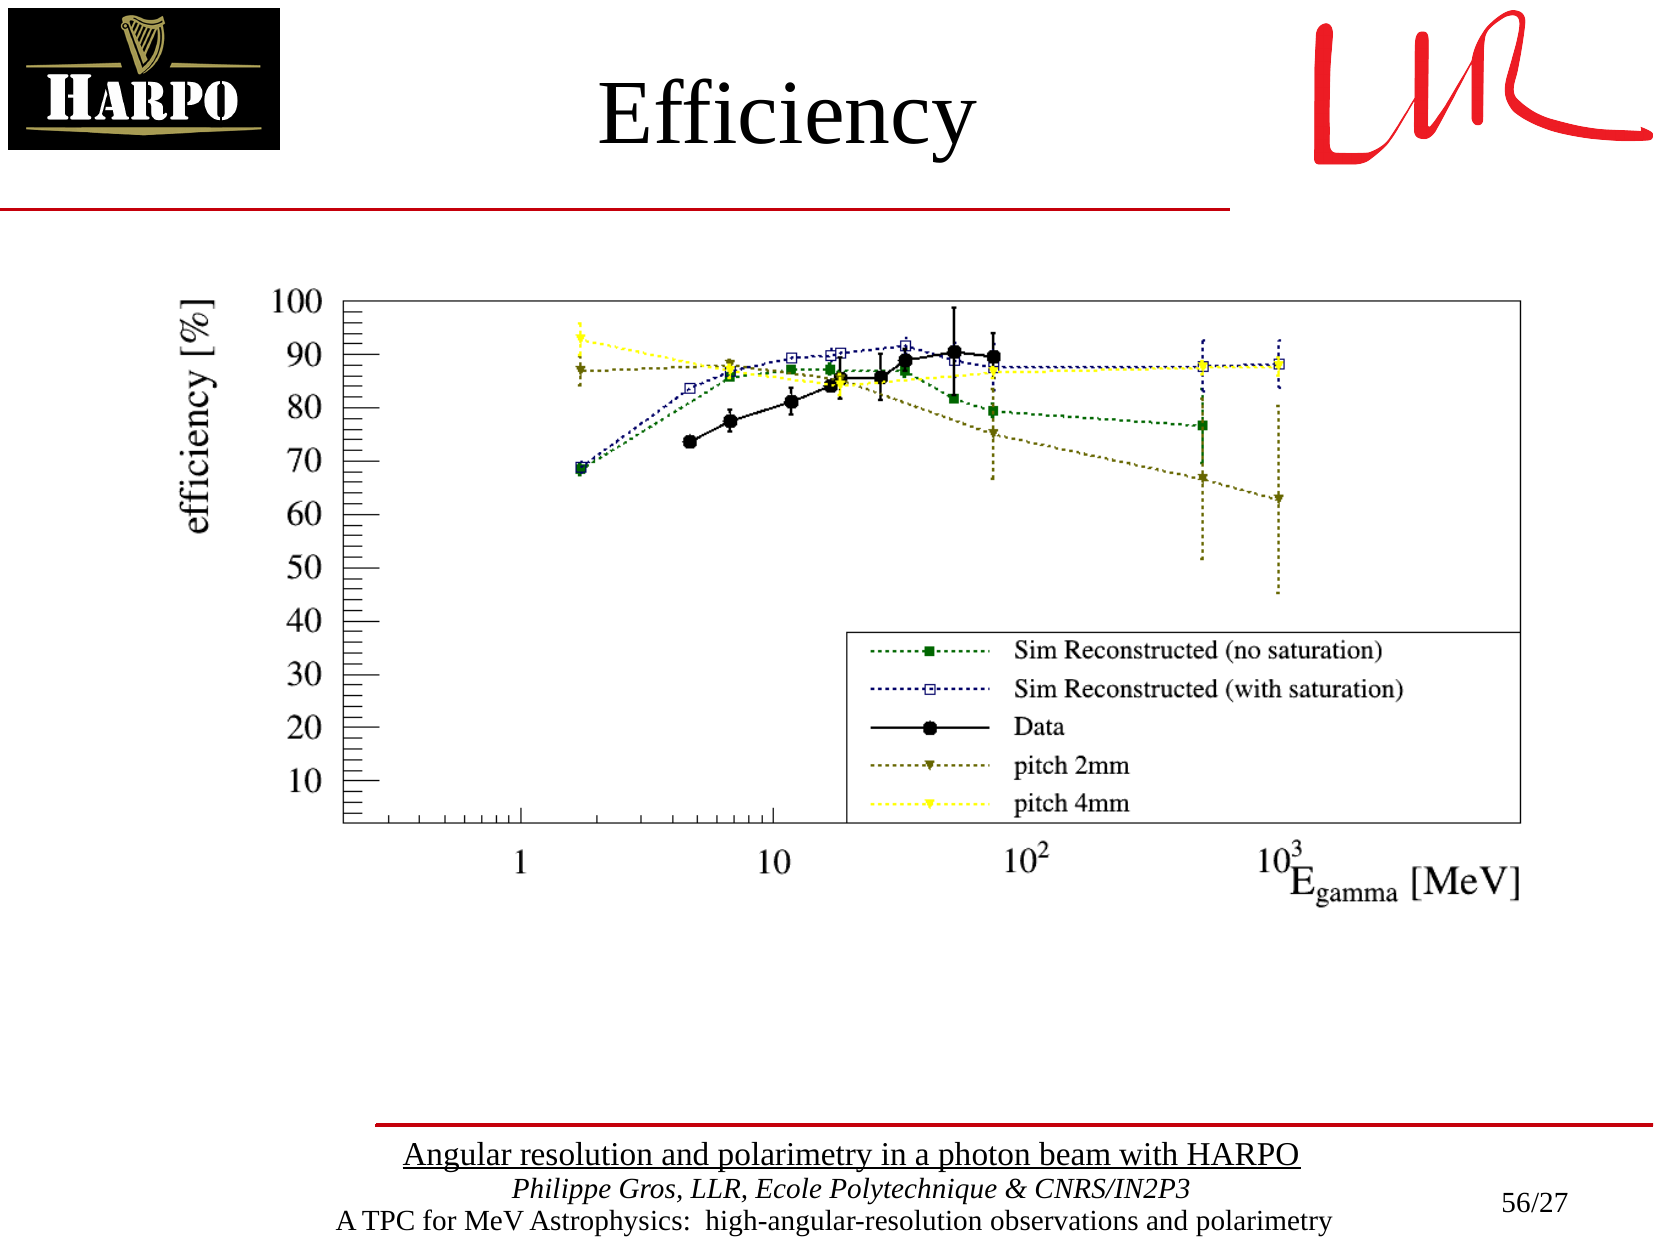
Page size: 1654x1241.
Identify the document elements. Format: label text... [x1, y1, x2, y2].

picture [115, 269, 1580, 933]
picture [8, 8, 280, 150]
picture [1314, 10, 1653, 165]
title Efficiency [284, 14, 1290, 210]
